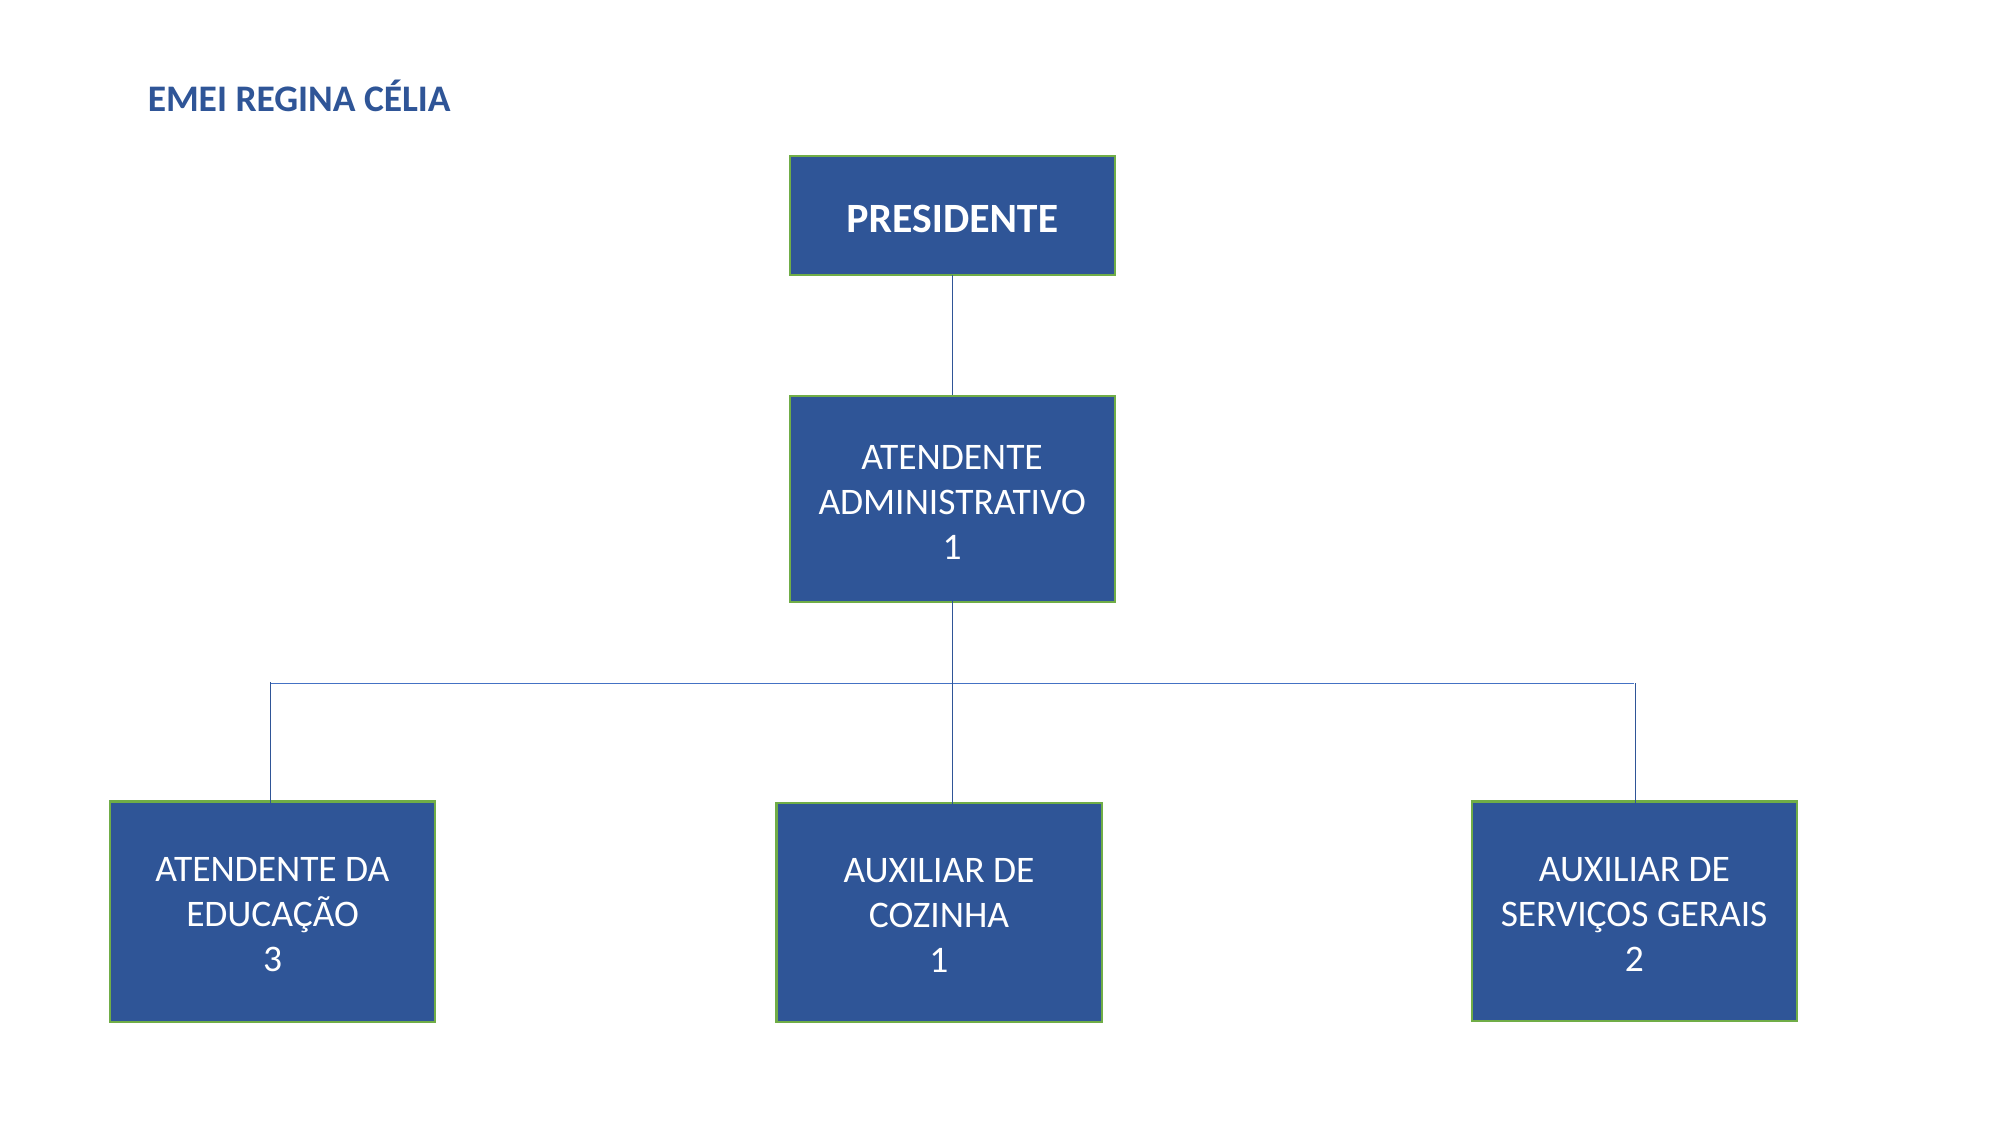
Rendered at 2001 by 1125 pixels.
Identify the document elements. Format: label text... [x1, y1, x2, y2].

text_box AUXILIAR DE SERVIÇOS GERAIS 2 [1472, 801, 1797, 1021]
text_box ATENDENTE ADMINISTRATIVO 1 [790, 396, 1115, 602]
text_box EMEI REGINA CÉLIA [101, 66, 497, 127]
text_box PRESIDENTE [790, 156, 1115, 275]
text_box ATENDENTE DA EDUCAÇÃO 3 [110, 801, 435, 1022]
text_box AUXILIAR DE COZINHA 1 [777, 803, 1102, 1022]
